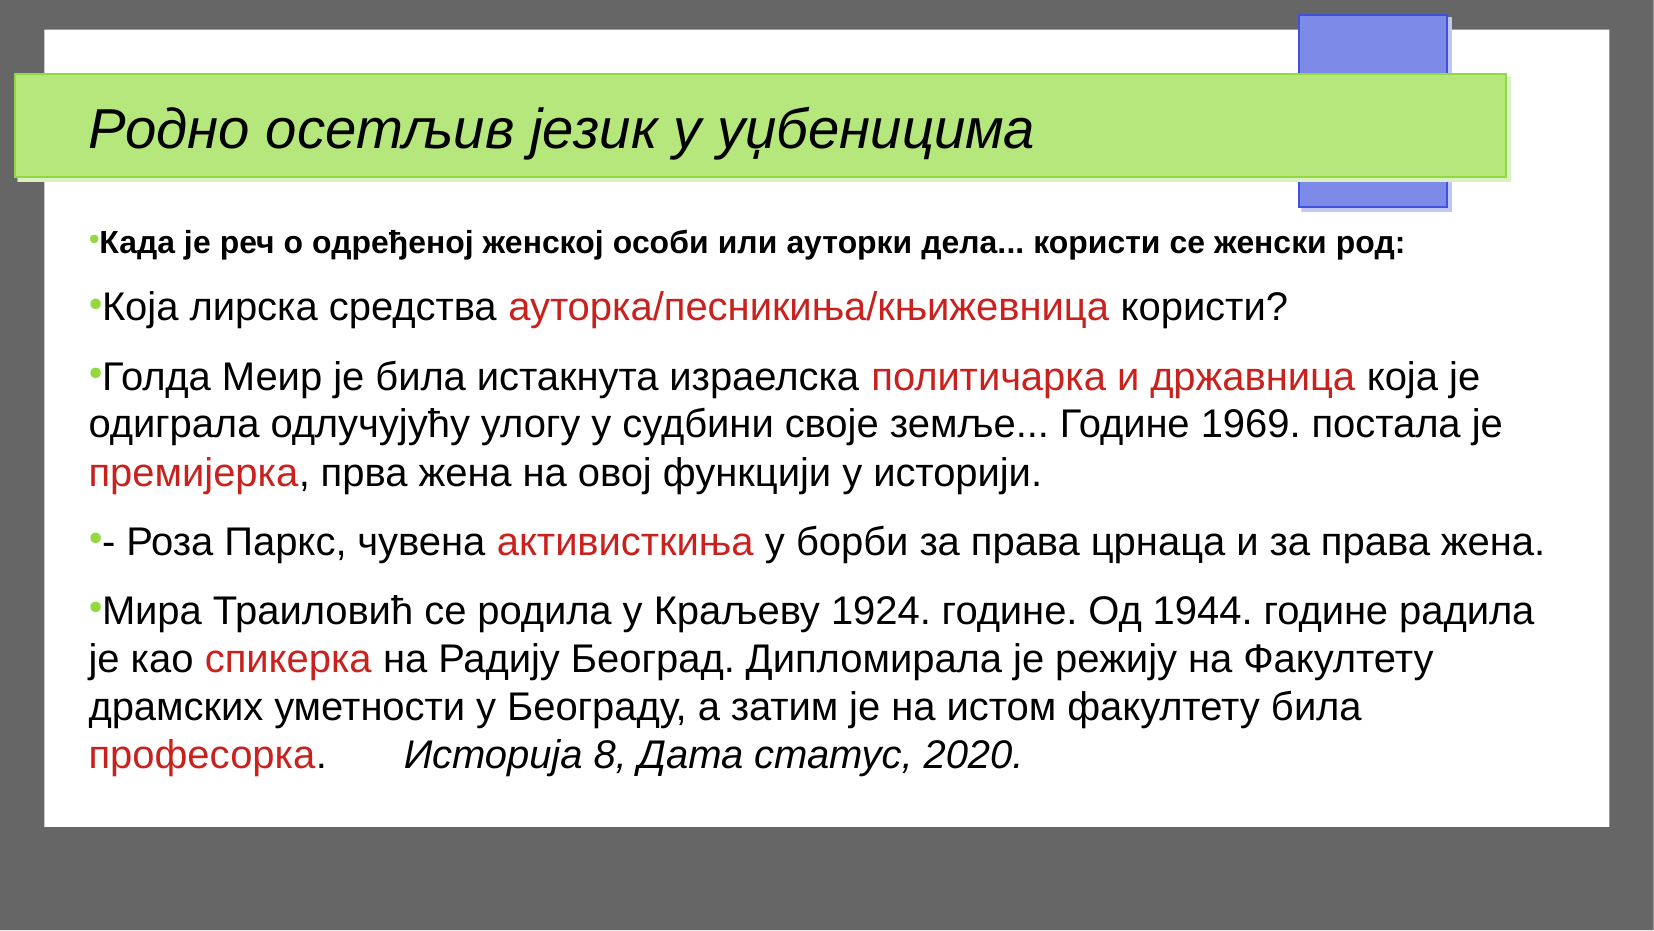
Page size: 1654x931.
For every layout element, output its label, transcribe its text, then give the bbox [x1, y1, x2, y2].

list Када је реч о одређеној женској особи или ауторки дела... користи се женски род: Која лирска средства ауторка/песникиња/књижевница користи? Голда Меир је била истакнута израелска политичарка и државница која је одиграла одлучујућу улогу у судбини своје земље... Године 1969. постала је премијерка, прва жена на овој функцији у историји. - Роза Паркс, чувена активисткиња у борби за права црнаца и за права жена. Мира Траиловић се родила у Краљеву 1924. године. Од 1944. године радила је као спикерка на Радију Београд. Дипломирала је режију на Факултету драмских уметности у Београду, а затим је на истом факултету била професорка. Историја 8, Дата статус, 2020. [88, 221, 1565, 813]
title Родно осетљив језик у уџбеницима [88, 73, 1506, 178]
